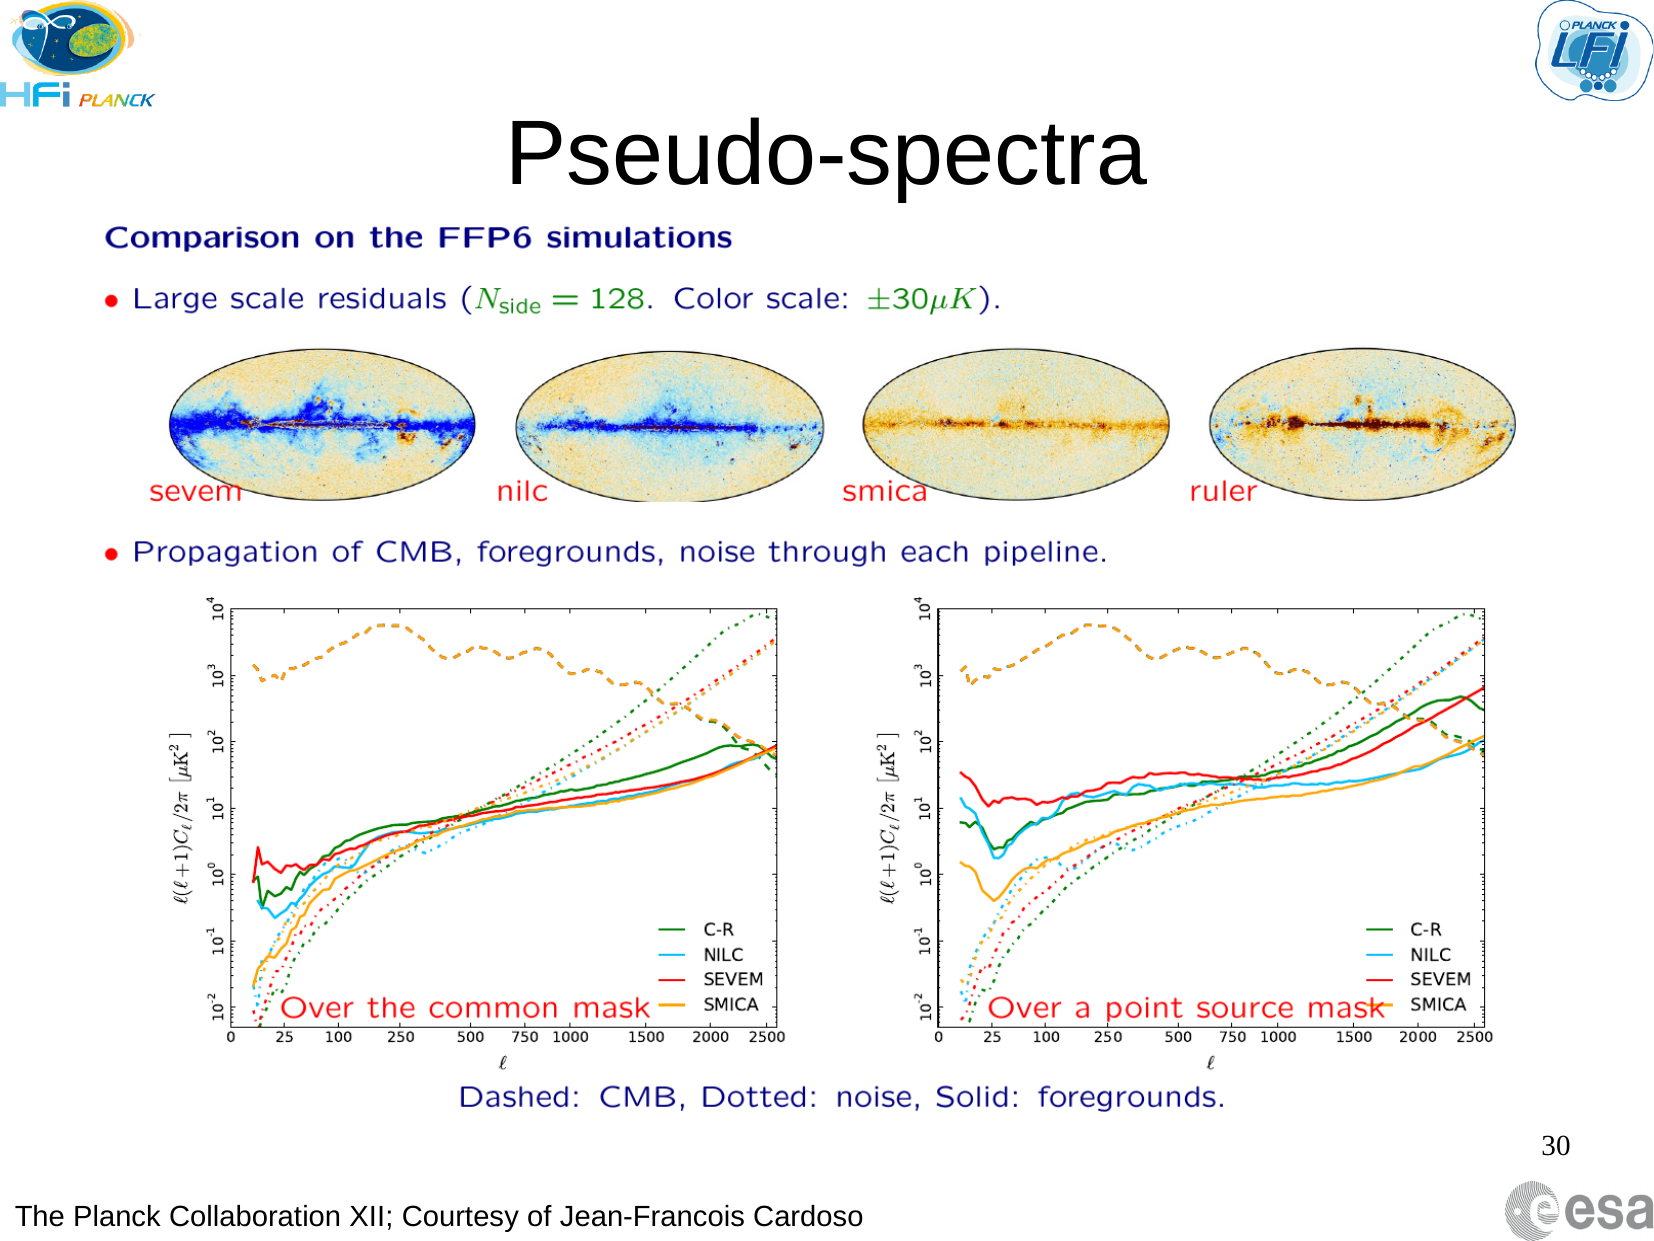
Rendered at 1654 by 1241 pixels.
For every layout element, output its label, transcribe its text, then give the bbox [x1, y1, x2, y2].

text_box The Planck Collaboration XII; Courtesy of Jean-Francois Cardoso [0, 1192, 881, 1241]
picture [88, 206, 1565, 1123]
picture [1535, 0, 1654, 101]
picture [0, 0, 156, 108]
picture [1505, 1181, 1654, 1241]
title Pseudo-spectra [82, 49, 1571, 257]
